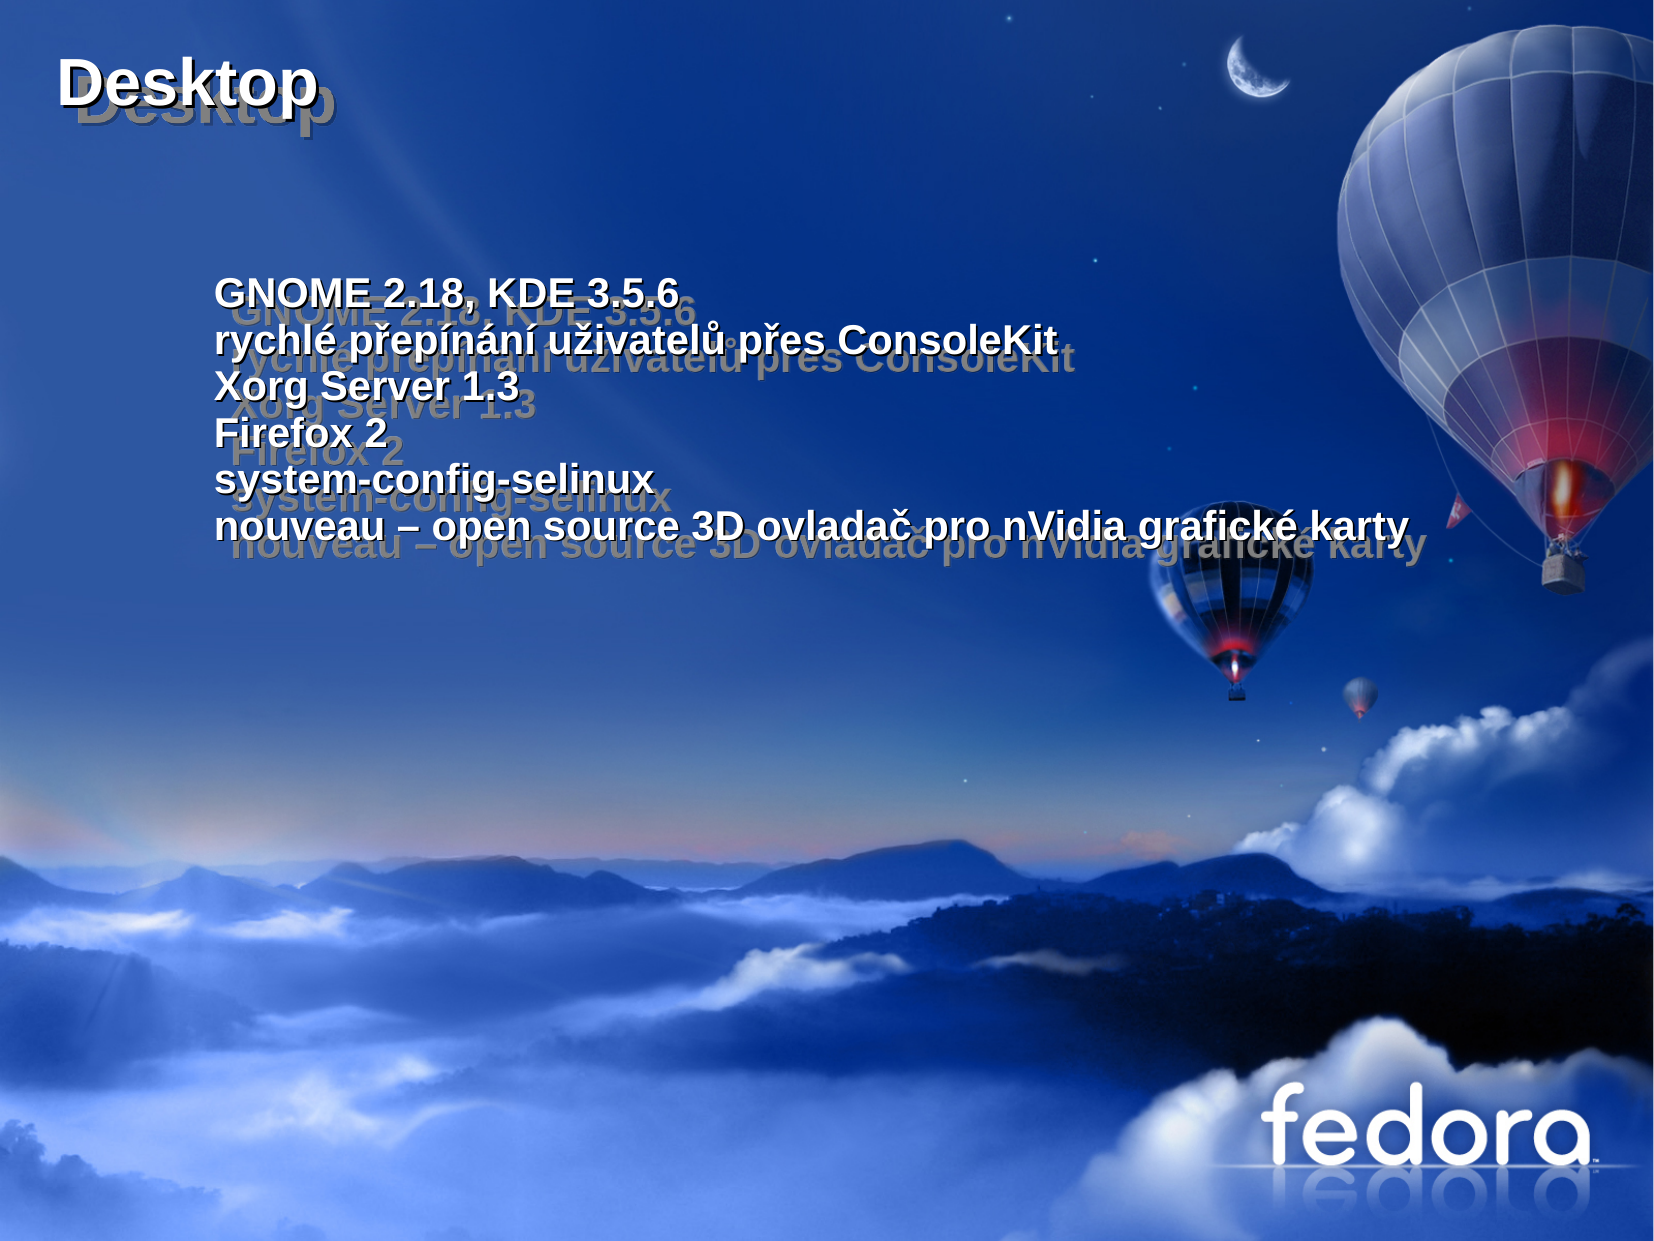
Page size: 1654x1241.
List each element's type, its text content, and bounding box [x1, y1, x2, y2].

text_box Desktop [41, 37, 1613, 154]
text_box GNOME 2.18, KDE 3.5.6 rychlé přepínání uživatelů přes ConsoleKit Xorg Server 1.3 Firefox 2 system-config-selinux nouveau – open source 3D ovladač pro nVidia grafické karty [187, 262, 1538, 657]
picture [0, 0, 1654, 1241]
